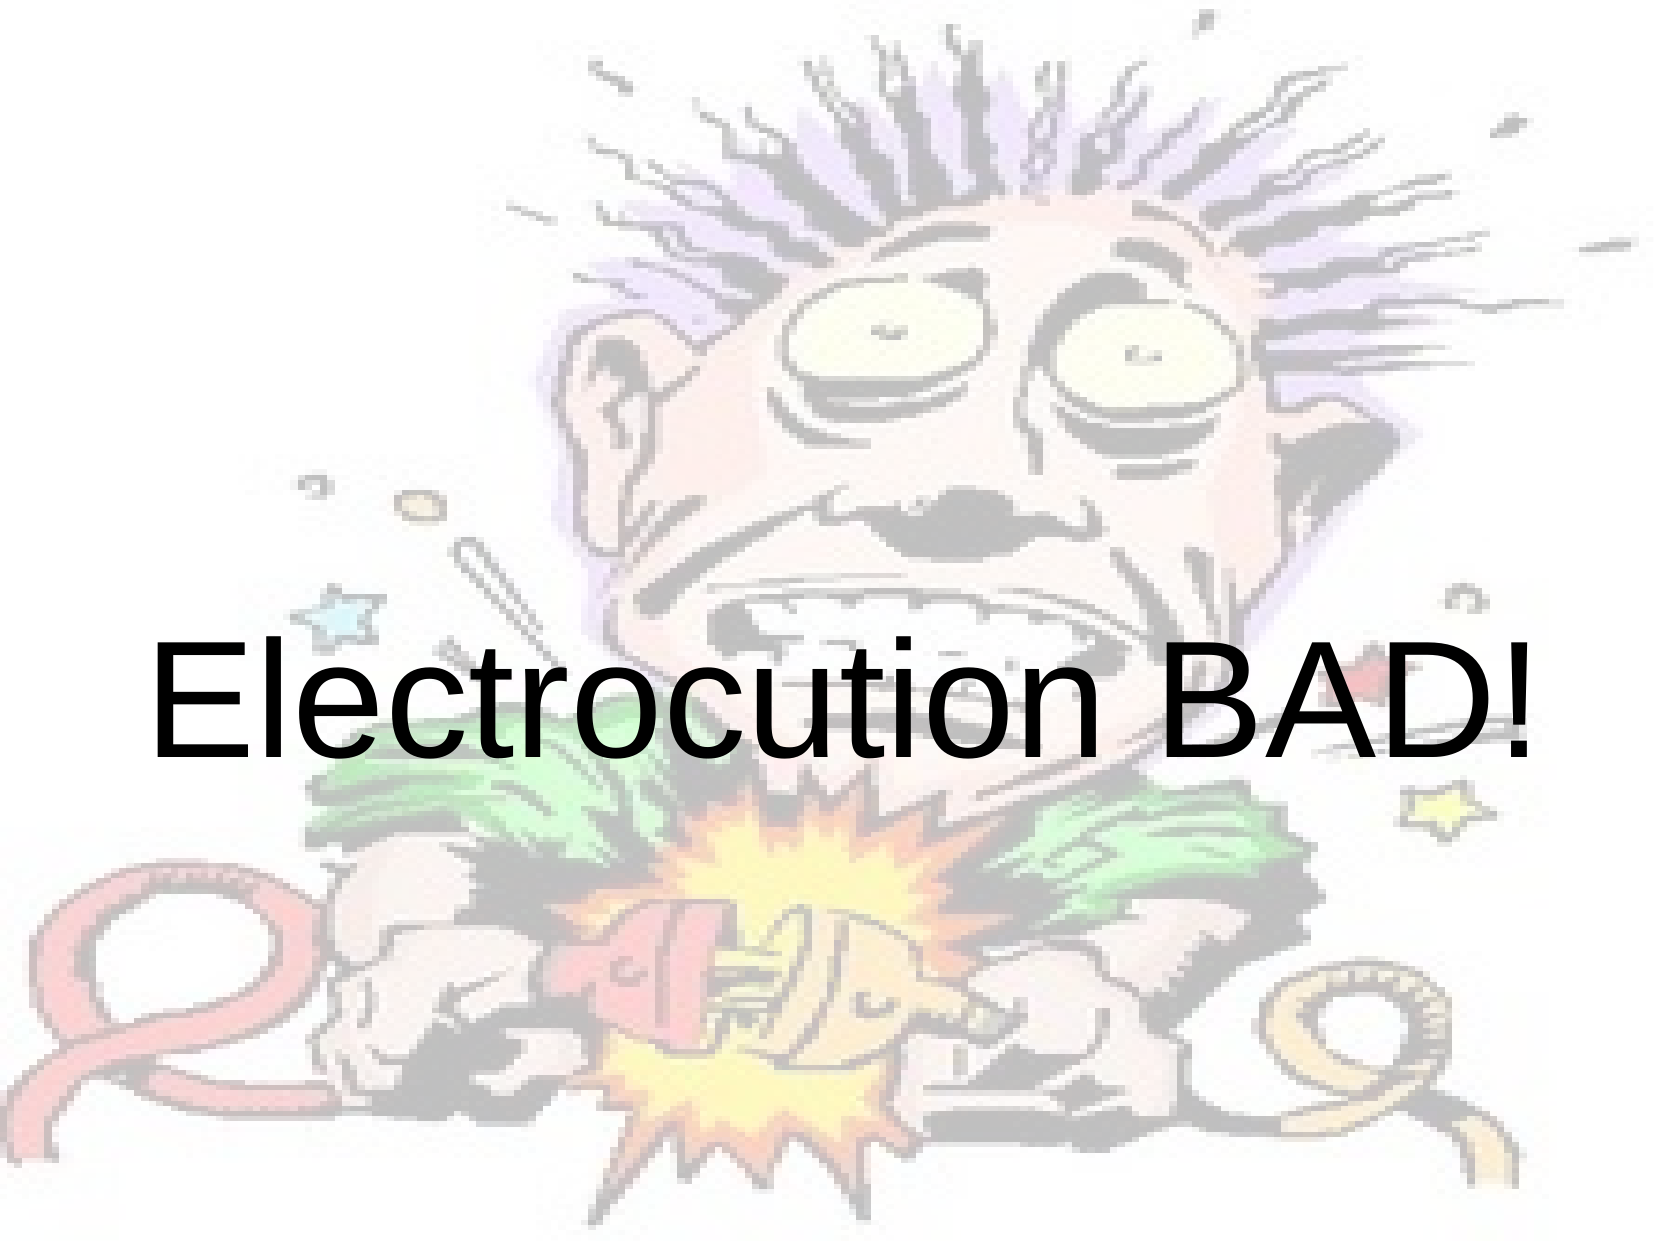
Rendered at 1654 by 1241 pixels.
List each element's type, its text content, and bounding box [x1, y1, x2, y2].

subtitle Electrocution BAD! [82, 297, 1571, 1102]
picture [0, 0, 1654, 1241]
